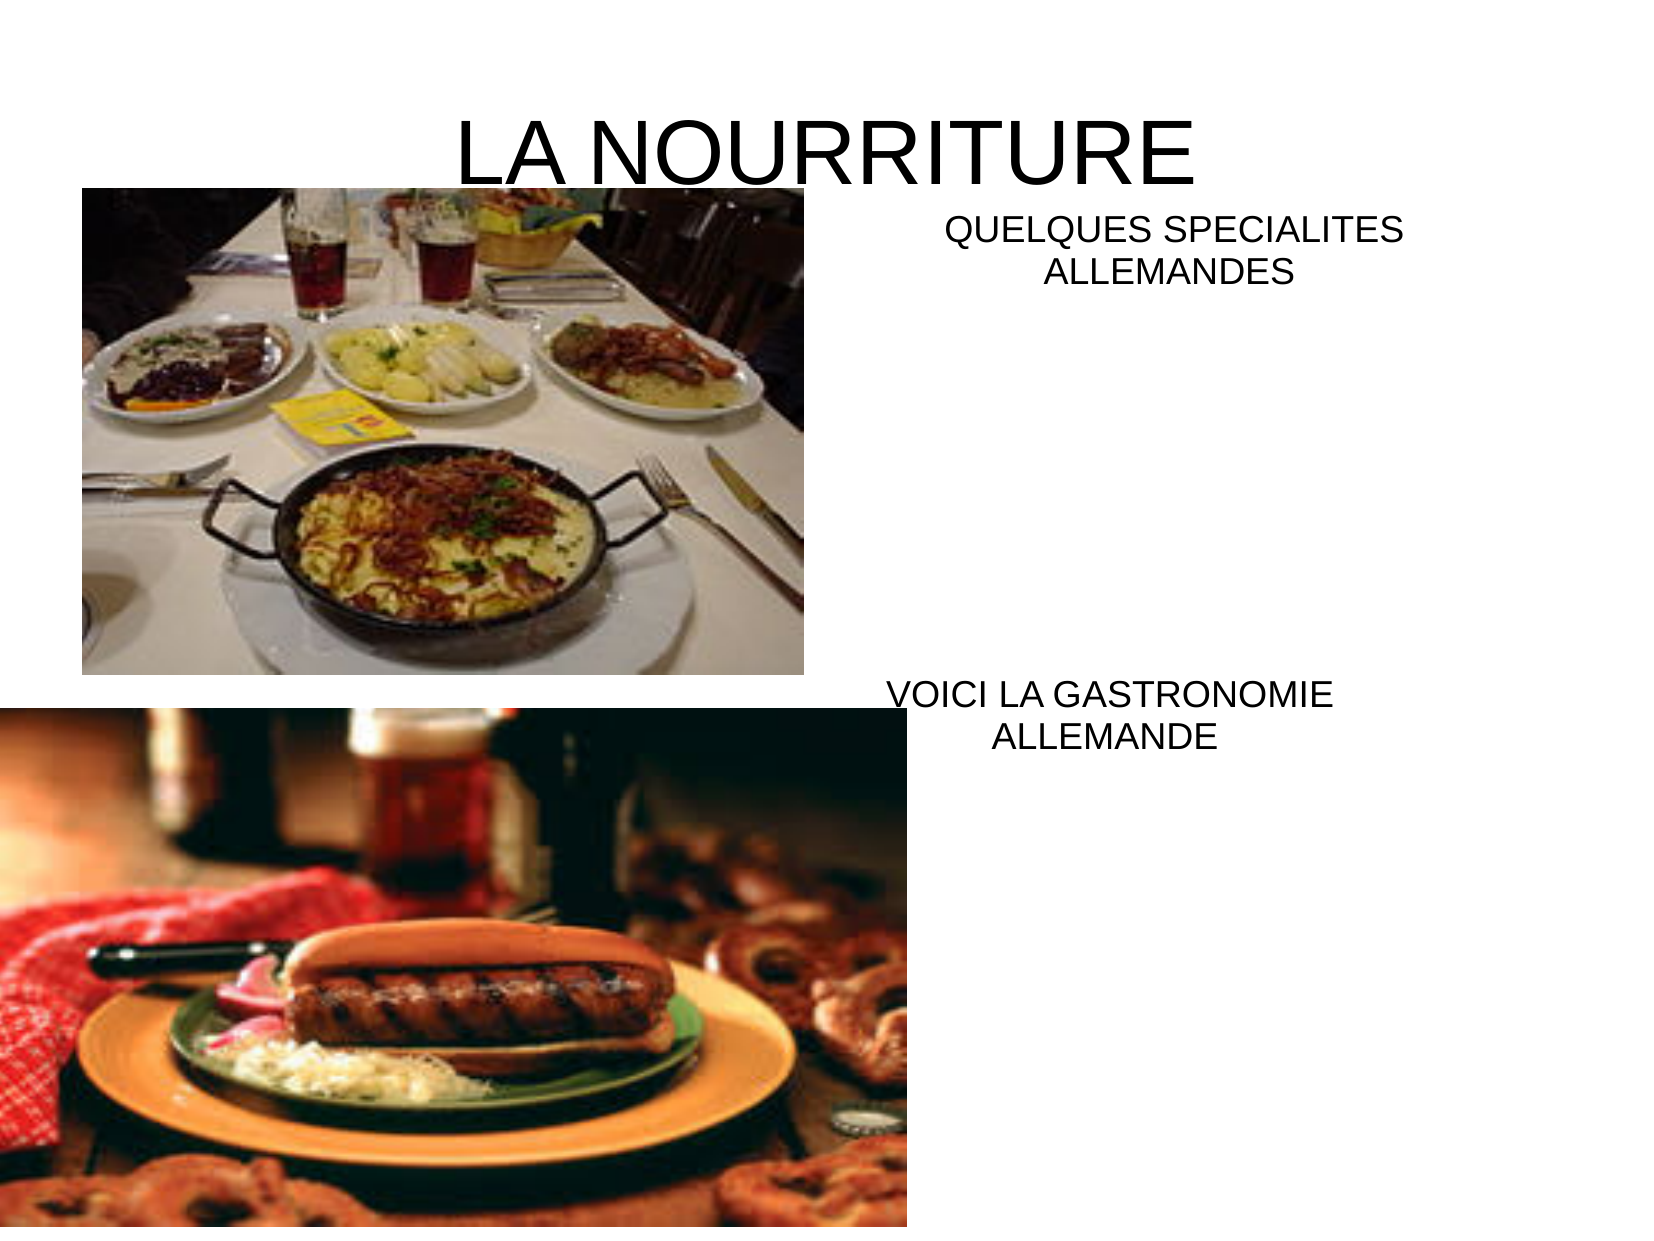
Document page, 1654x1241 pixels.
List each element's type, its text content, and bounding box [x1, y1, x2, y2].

text_box QUELQUES SPECIALITES ALLEMANDES [803, 200, 1536, 300]
picture [82, 188, 804, 675]
text_box VOICI LA GASTRONOMIE ALLEMANDE [831, 665, 1379, 765]
title LA NOURRITURE [82, 49, 1571, 257]
picture [0, 708, 907, 1227]
